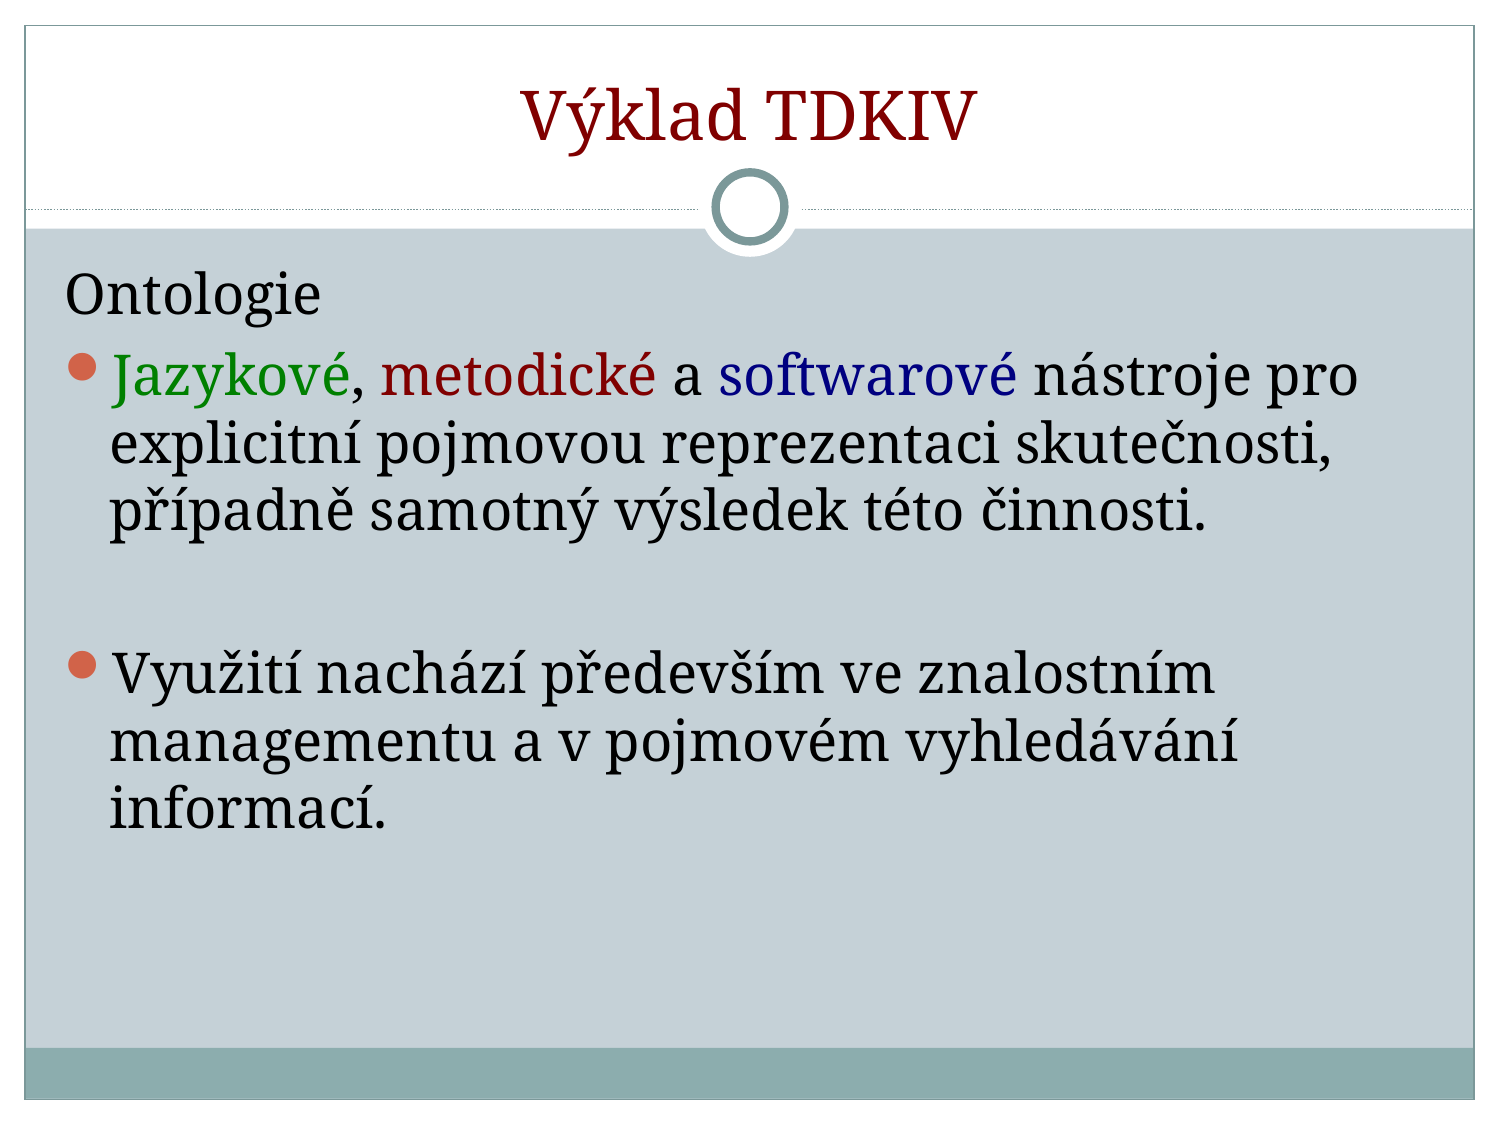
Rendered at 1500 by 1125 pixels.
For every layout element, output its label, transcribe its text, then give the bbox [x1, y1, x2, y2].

title Výklad TDKIV [49, 37, 1450, 162]
list Ontologie Jazykové, metodické a softwarové nástroje pro explicitní pojmovou reprezentaci skutečnosti, případně samotný výsledek této činnosti. Využití nachází především ve znalostním managementu a v pojmovém vyhledávání informací. [49, 250, 1445, 1001]
